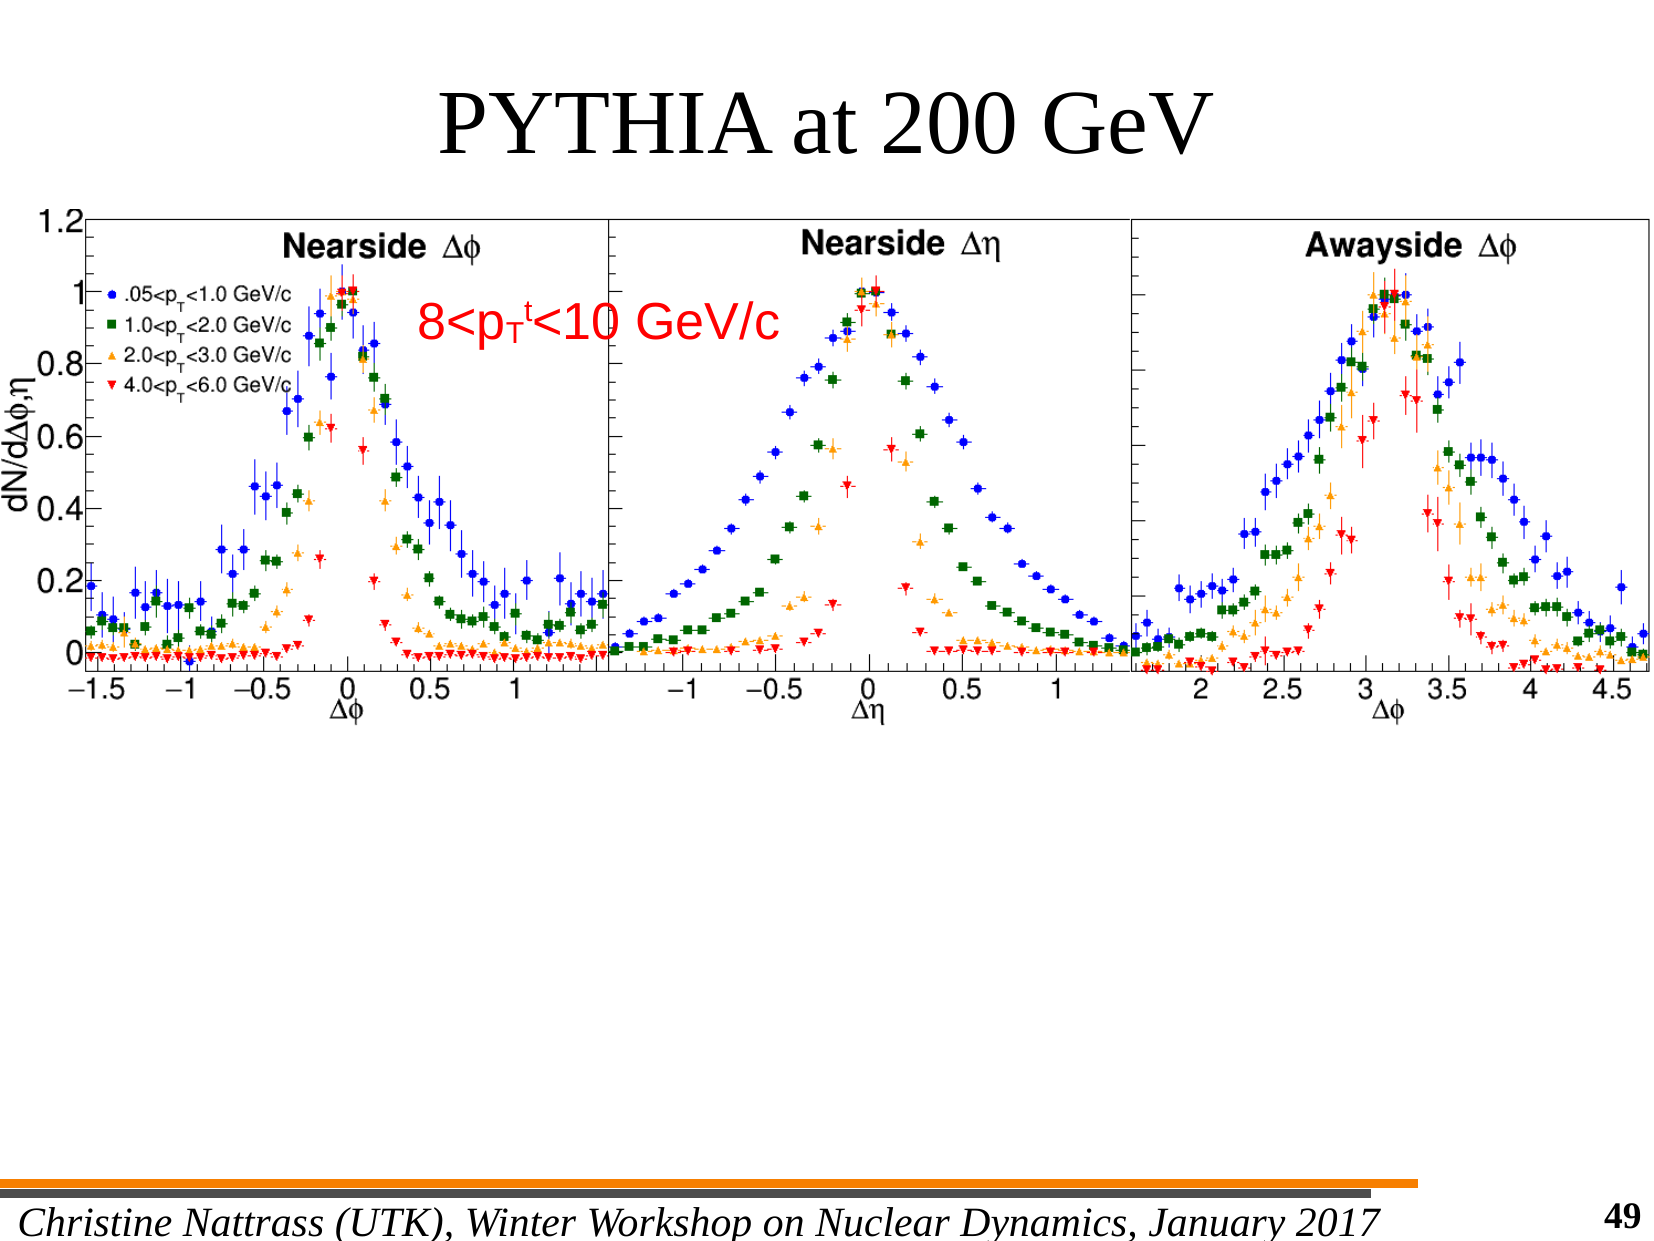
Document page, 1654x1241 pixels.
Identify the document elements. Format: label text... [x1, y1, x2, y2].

title PYTHIA at 200 GeV [82, 49, 1571, 196]
text_box 8<pTt<10 GeV/c [402, 285, 913, 436]
picture [0, 209, 1654, 734]
